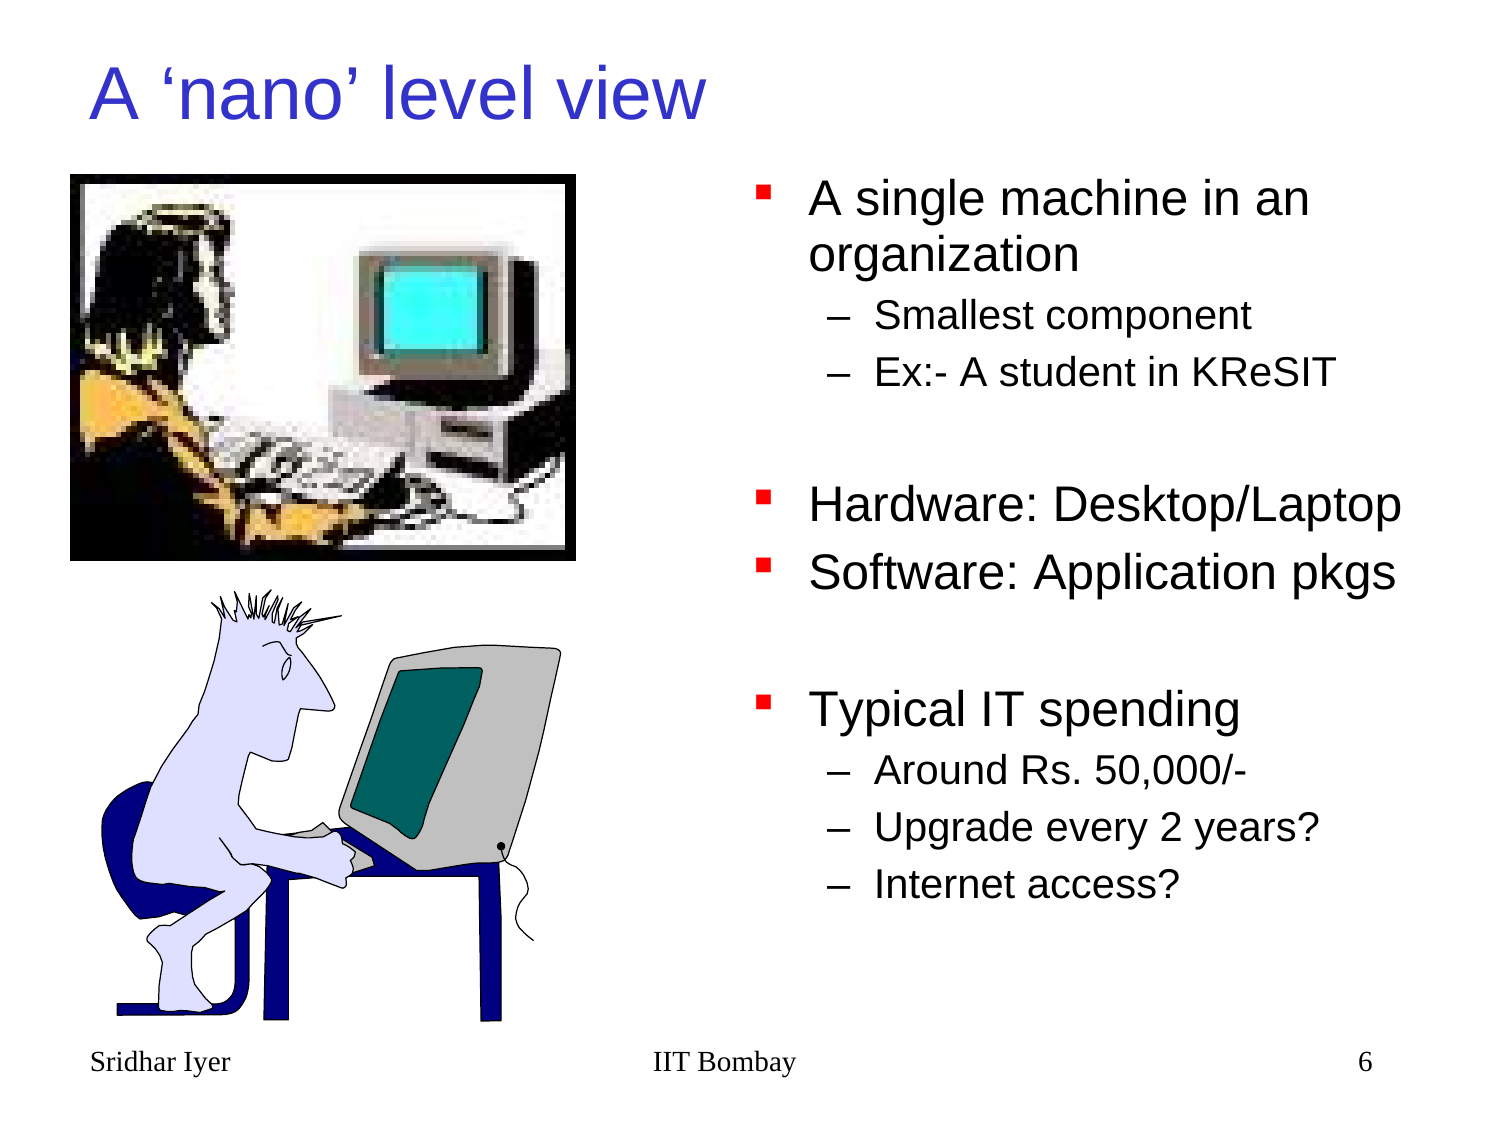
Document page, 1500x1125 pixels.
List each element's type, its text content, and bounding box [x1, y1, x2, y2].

list A single machine in an organization Smallest component Ex:- A student in KReSIT Hardware: Desktop/Laptop Software: Application pkgs Typical IT spending Around Rs. 50,000/- Upgrade every 2 years? Internet access? [737, 162, 1463, 1038]
picture [99, 587, 563, 1023]
title A ‘nano’ level view [75, 0, 1351, 188]
picture [70, 174, 576, 561]
